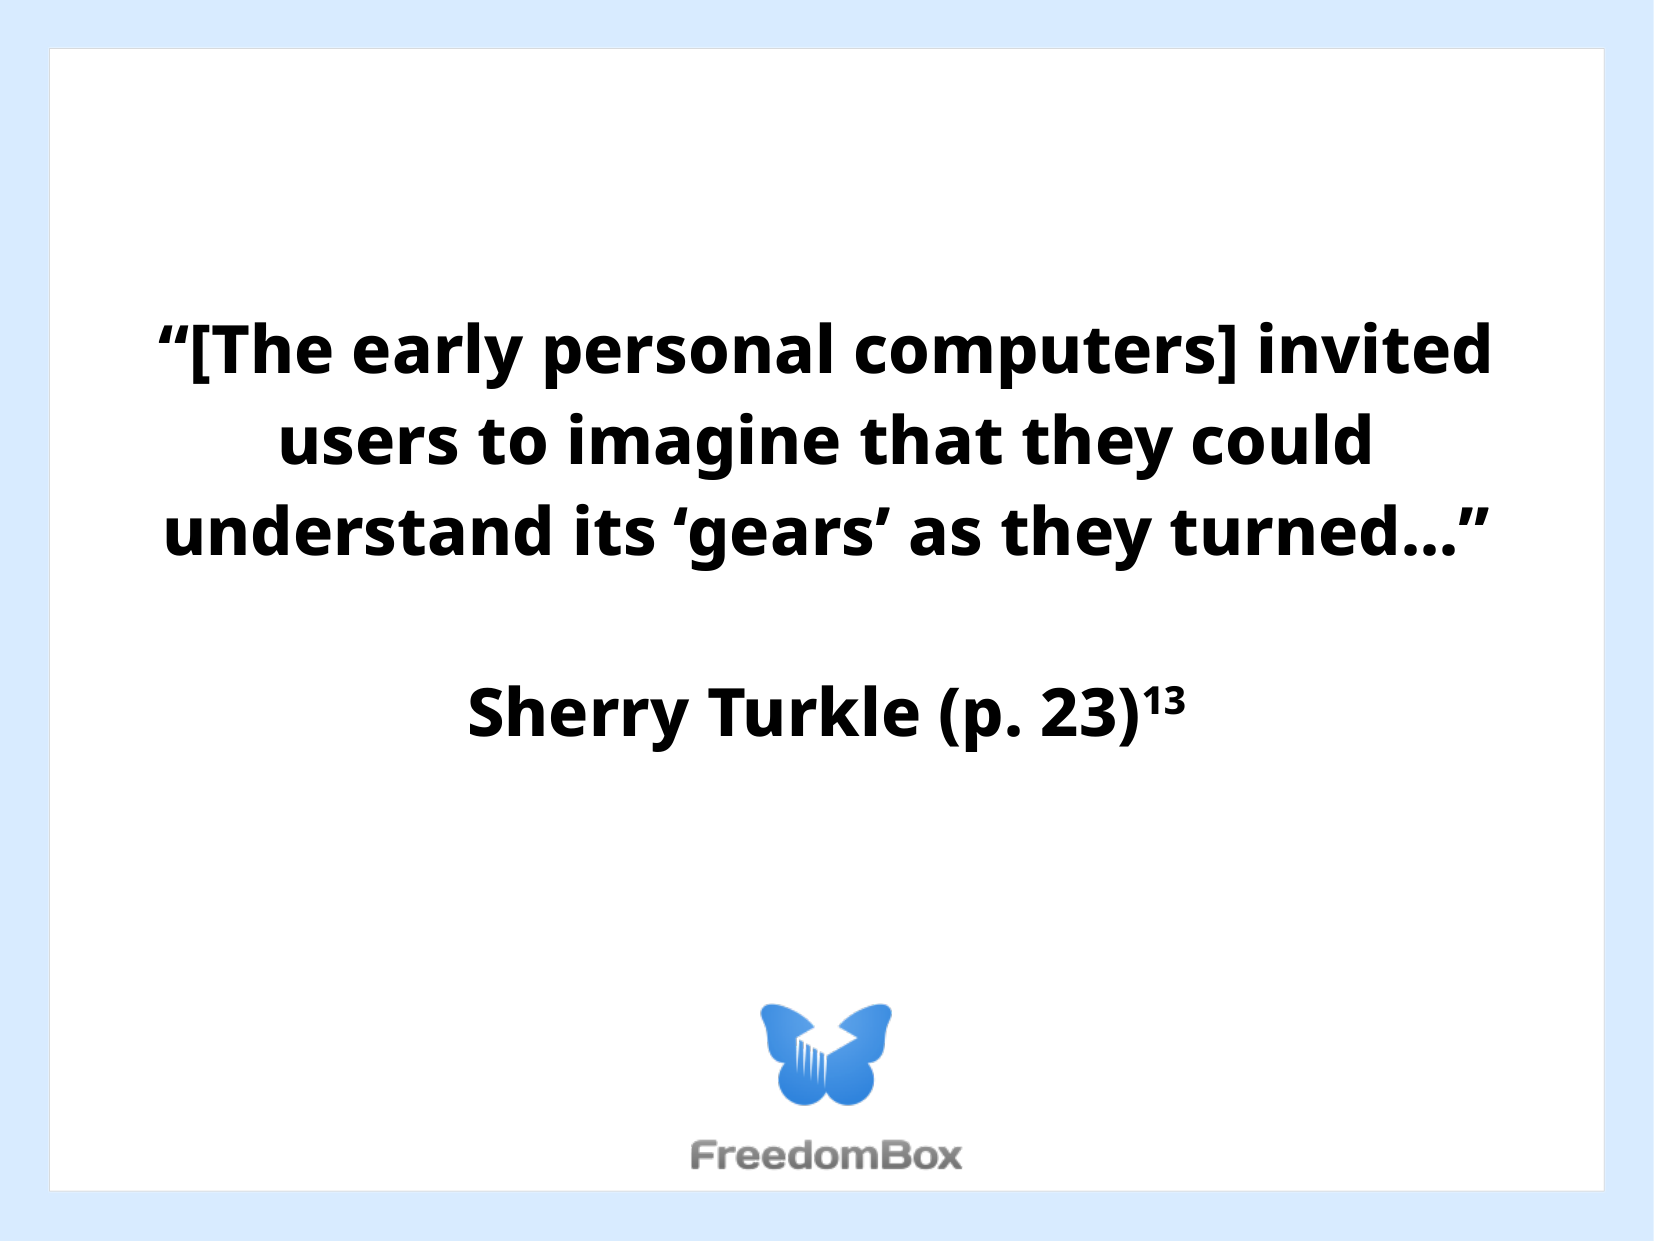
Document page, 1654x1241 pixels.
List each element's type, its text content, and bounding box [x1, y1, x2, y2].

subtitle “[The early personal computers] invited users to imagine that they could understand its ‘gears’ as they turned...” Sherry Turkle (p. 23)13 [82, 49, 1571, 1010]
picture [0, 0, 1654, 1241]
